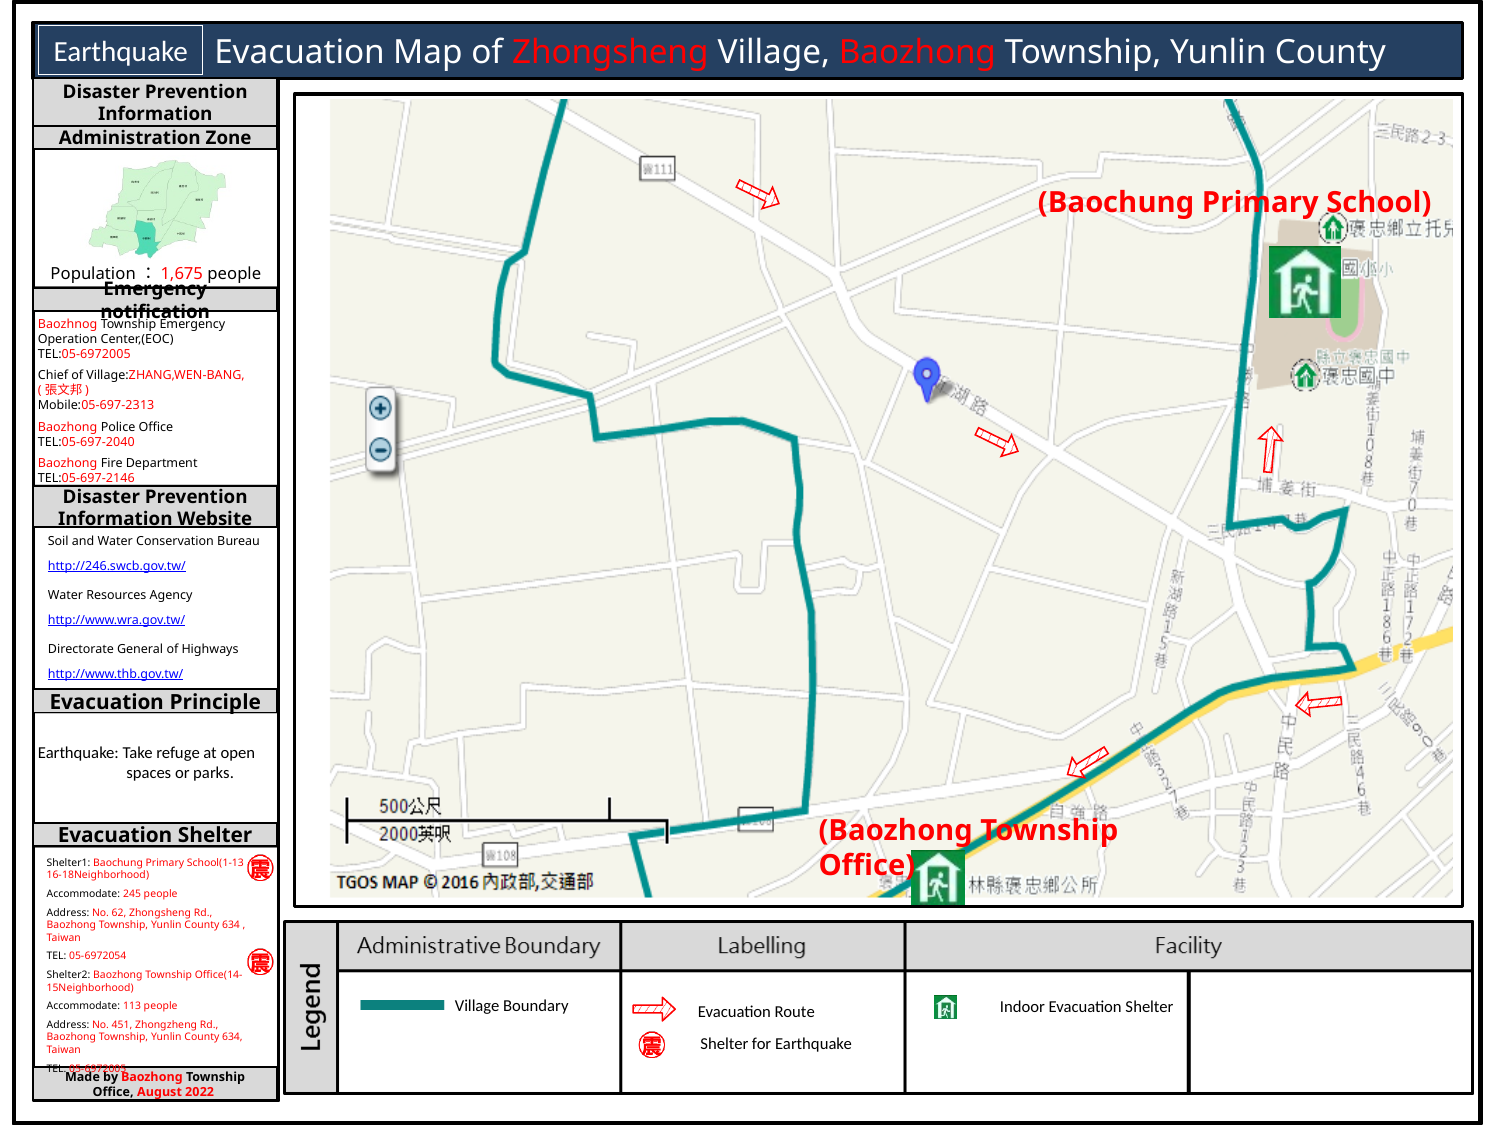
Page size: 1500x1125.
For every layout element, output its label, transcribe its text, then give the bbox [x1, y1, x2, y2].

text_box Evacuation Map of Zhongsheng Village, Baozhong Township, Yunlin County [32, 22, 1463, 79]
text_box [975, 427, 1018, 457]
text_box Evacuation Shelter [33, 822, 278, 846]
text_box Evacuation Principle [33, 689, 278, 713]
picture [245, 946, 276, 977]
picture [32, 79, 280, 525]
picture [305, 99, 1453, 905]
text_box Emergency notification [33, 287, 278, 308]
picture [283, 920, 1474, 1095]
text_box Population：1,675 people [34, 255, 278, 287]
text_box (Baozhong Township Office) [803, 804, 1228, 889]
text_box [736, 180, 779, 209]
text_box [1067, 746, 1109, 778]
text_box Earthquake [38, 25, 203, 75]
text_box (Baochung Primary School) [1023, 176, 1447, 227]
text_box Disaster Prevention Information [33, 78, 278, 125]
picture [32, 790, 280, 1102]
text_box [1258, 426, 1283, 473]
text_box Baozhnog Township Emergency Operation Center,(EOC) TEL:05-6972005 Chief of Village:ZHANG,WEN-BANG,(張文邦) Mobile:05-697-2313 Baozhong Police Office TEL:05-697-2040 Baozhong Fire Department TEL:05-697-2146 [23, 308, 278, 493]
text_box Disaster Prevention Information Website [33, 493, 278, 528]
picture [32, 493, 280, 734]
text_box Shelter1: Baochung Primary School(1-13、16-18Neighborhood) Accommodate: 245 people Address: No. 62, Zhongsheng Rd., Baozhong Township, Yunlin County 634 , Taiwan TEL: 05-6972054 Shelter2: Baozhong Township Office(14-15Neighborhood) Accommodate: 113 people Address: No. 451, Zhongzheng Rd., Baozhong Township, Yunlin County 634, Taiwan TEL: 05-6972005 [31, 848, 279, 1125]
text_box Earthquake: Take refuge at open spaces or parks. [23, 734, 291, 790]
text_box Administration Zone [33, 125, 278, 149]
text_box Soil and Water Conservation Bureau http://246.swcb.gov.tw/ Water Resources Agency http://www.wra.gov.tw/ Directorate General of Highways http://www.thb.gov.tw/ [33, 525, 280, 691]
text_box [1295, 692, 1342, 716]
